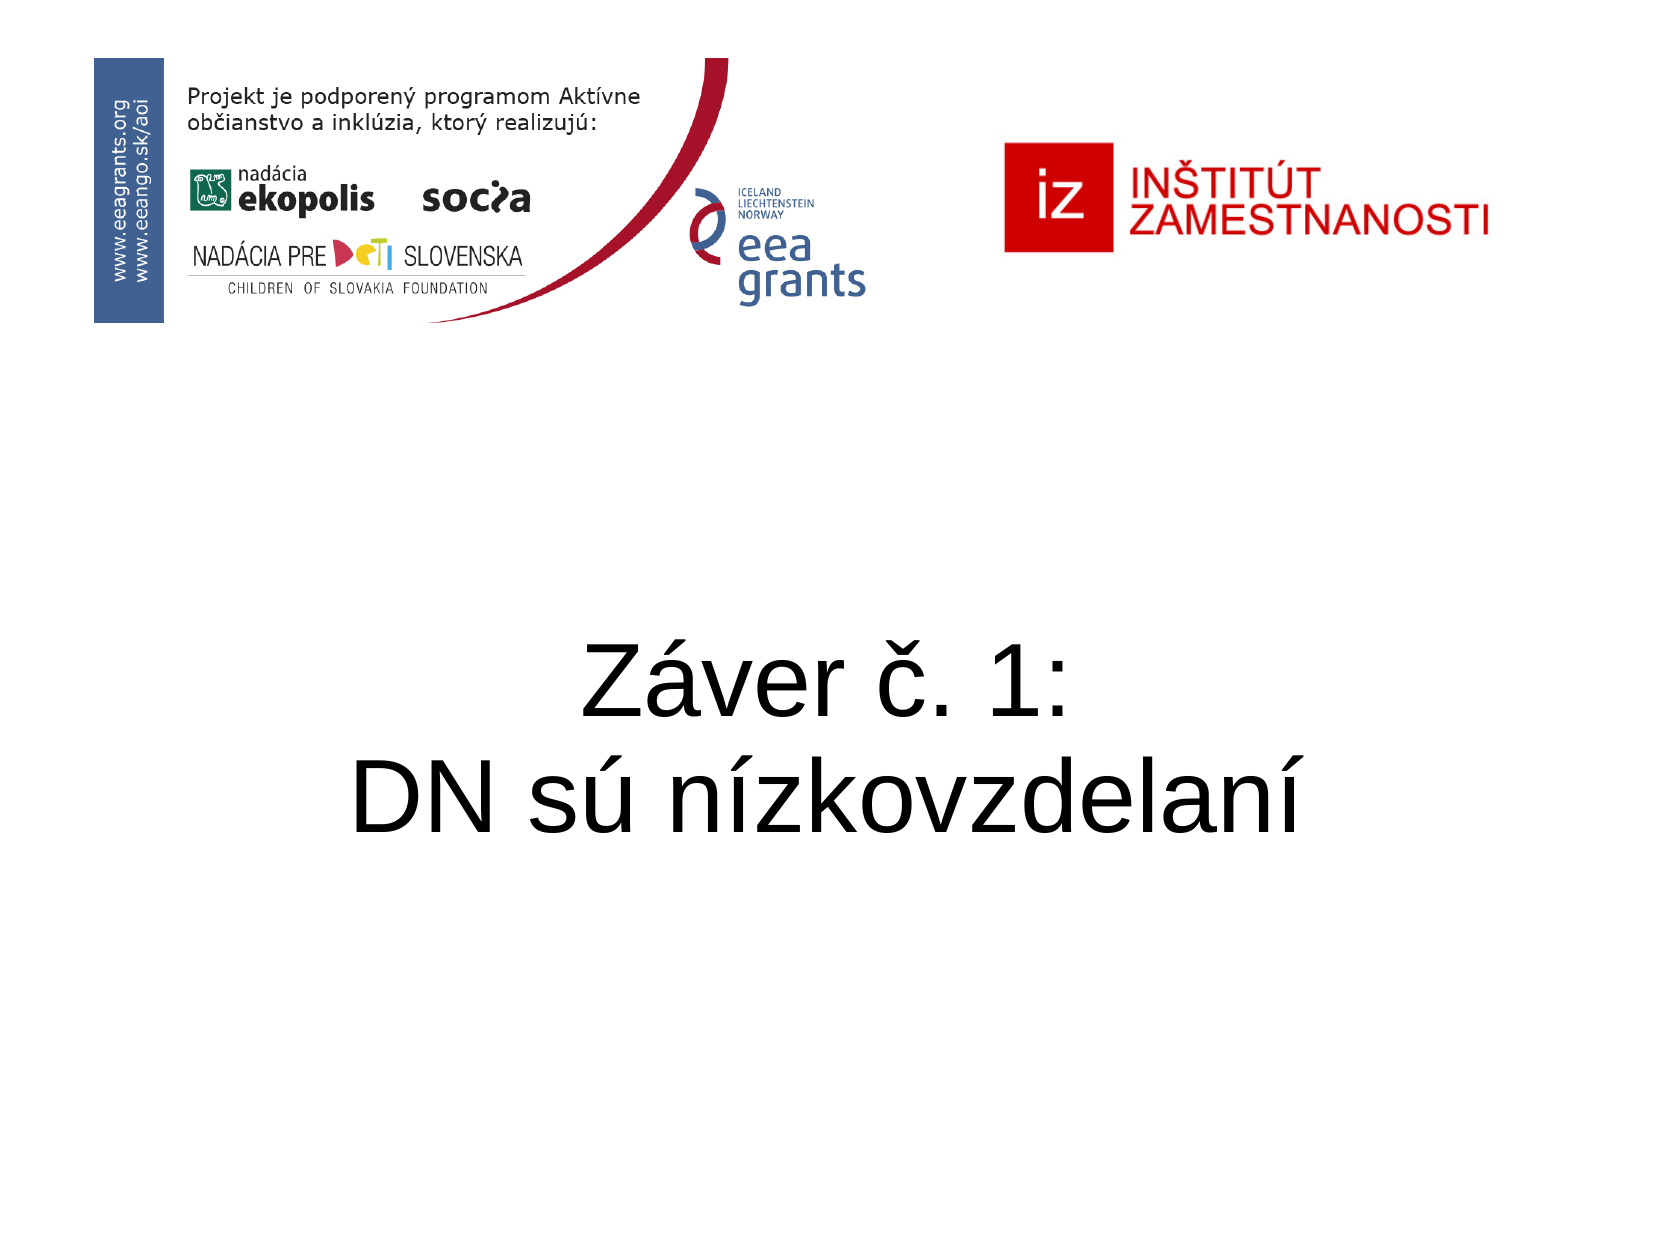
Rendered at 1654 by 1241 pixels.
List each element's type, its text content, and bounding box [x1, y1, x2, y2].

picture [94, 58, 887, 324]
picture [944, 47, 1548, 343]
subtitle Záver č. 1: DN sú nízkovzdelaní [82, 437, 1571, 1157]
